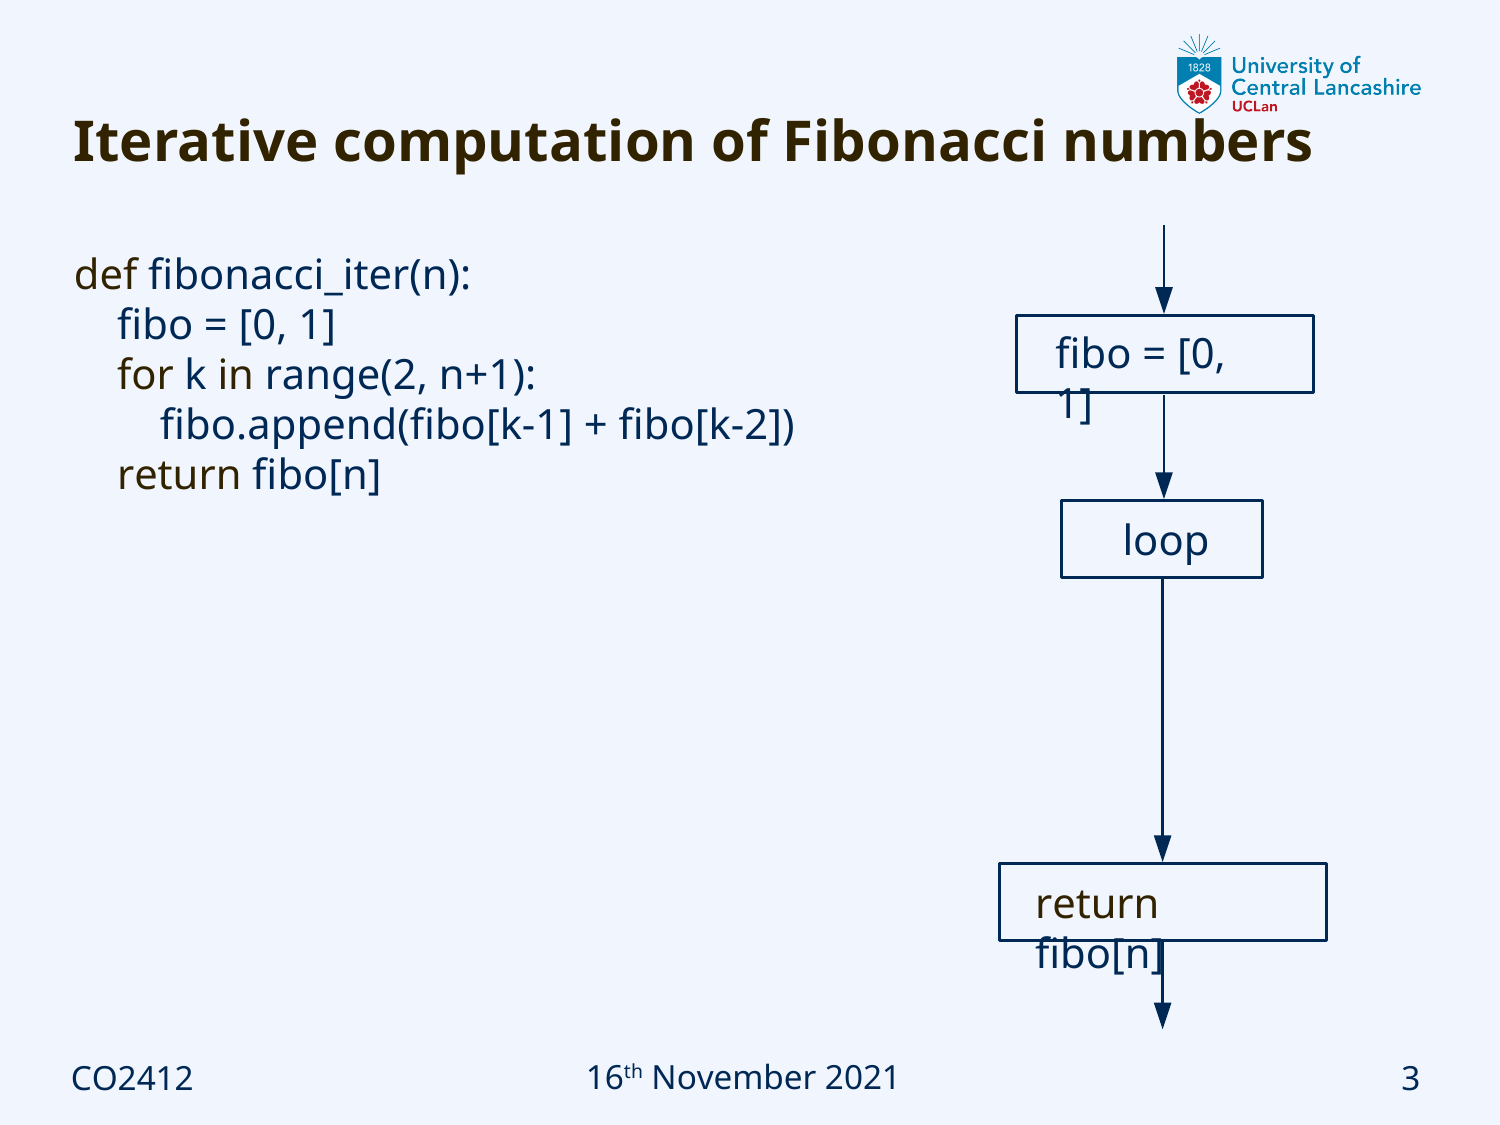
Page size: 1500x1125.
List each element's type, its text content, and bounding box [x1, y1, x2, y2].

text_box return fibo[n] [1020, 869, 1309, 935]
title Iterative computation of Fibonacci numbers [58, 93, 1475, 186]
picture [1177, 34, 1421, 93]
text_box loop [1107, 506, 1248, 572]
text_box def fibonacci_iter(n): fibo = [0, 1] for k in range(2, n+1): fibo.append(fibo[k-1] + fibo[k-2]) return fibo[n] [59, 240, 876, 506]
text_box fibo = [0, 1] [1040, 319, 1289, 384]
